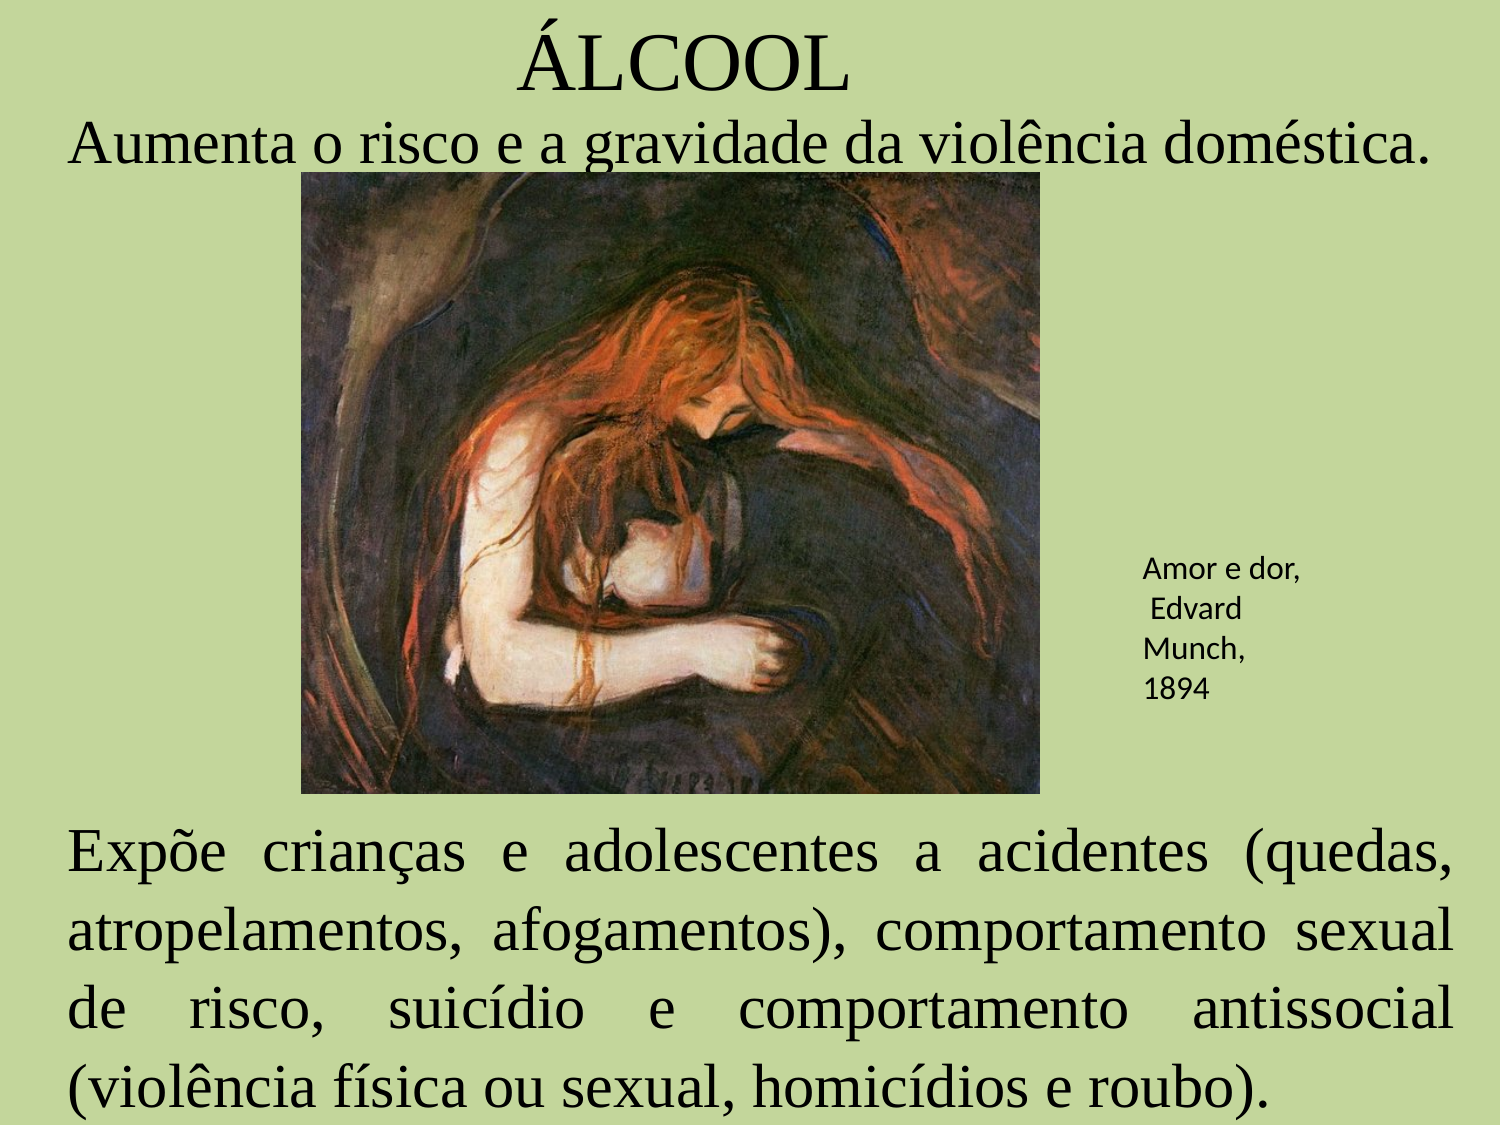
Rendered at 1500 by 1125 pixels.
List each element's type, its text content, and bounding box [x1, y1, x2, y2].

text_box ÁLCOOL [277, 0, 1093, 115]
text_box Amor e dor, Edvard Munch, 1894 [1127, 538, 1317, 714]
picture [301, 172, 1040, 794]
text_box Aumenta o risco e a gravidade da violência doméstica. Expõe crianças e adolescentes a acidentes (quedas, atropelamentos, afogamentos), comportamento sexual de risco, suicídio e comportamento antissocial (violência física ou sexual, homicídios e roubo). [53, 89, 1471, 1125]
